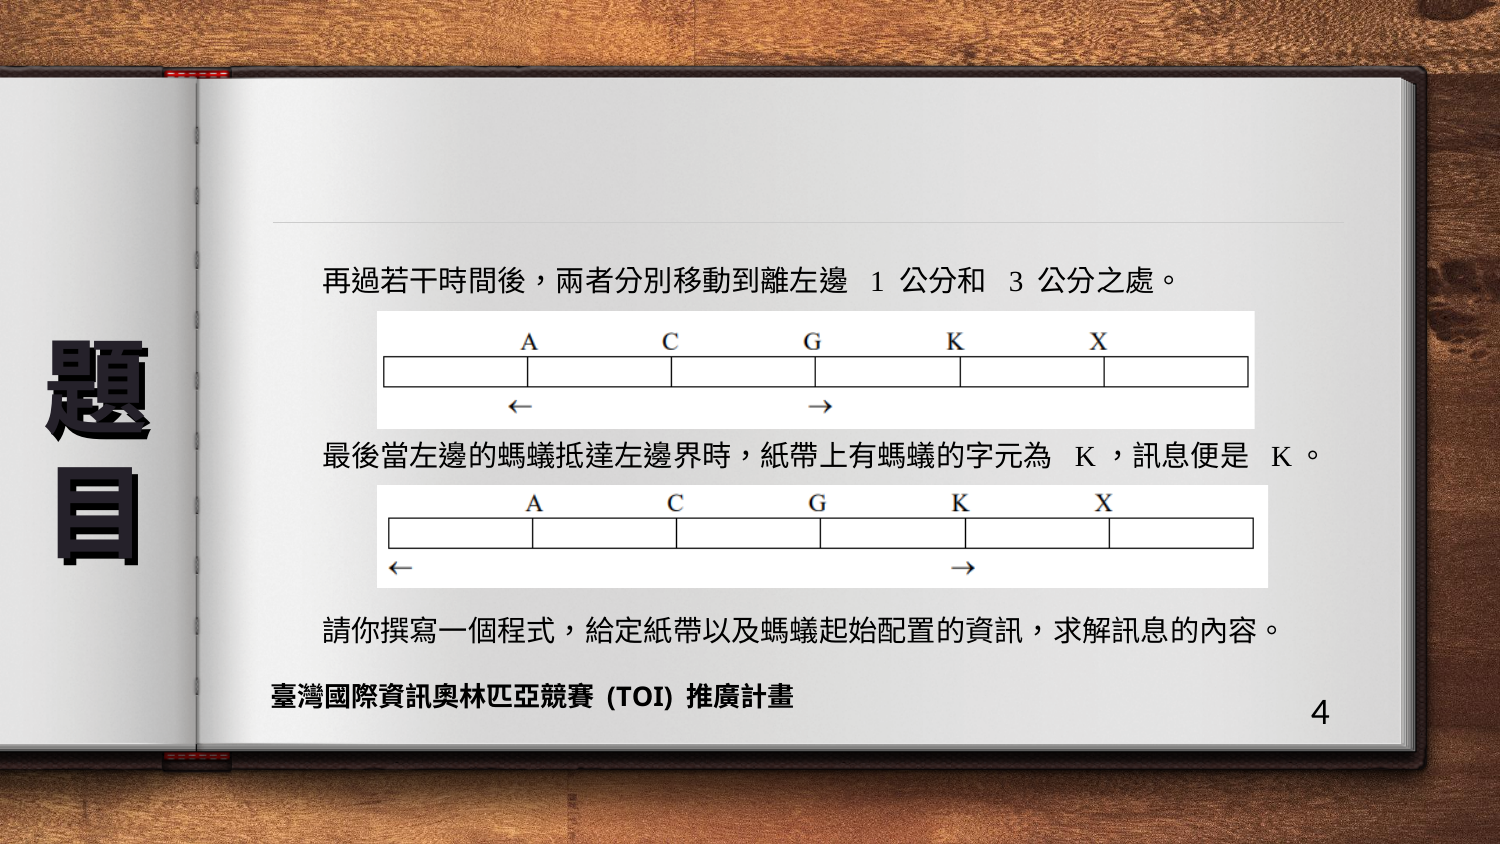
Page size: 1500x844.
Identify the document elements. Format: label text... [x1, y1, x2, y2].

text_box 再過若干時間後，兩者分別移動到離左邊 1 公分和 3 公分之處。 最後當左邊的螞蟻抵達左邊界時，紙帶上有螞蟻的字元為 K，訊息便是 K。 請你撰寫一個程式，給定紙帶以及螞蟻起始配置的資訊，求解訊息的內容。 [307, 255, 1396, 655]
chart [377, 485, 1269, 588]
title 題 目 [28, 306, 210, 552]
text_box [1295, 672, 1386, 737]
chart [377, 311, 1255, 429]
